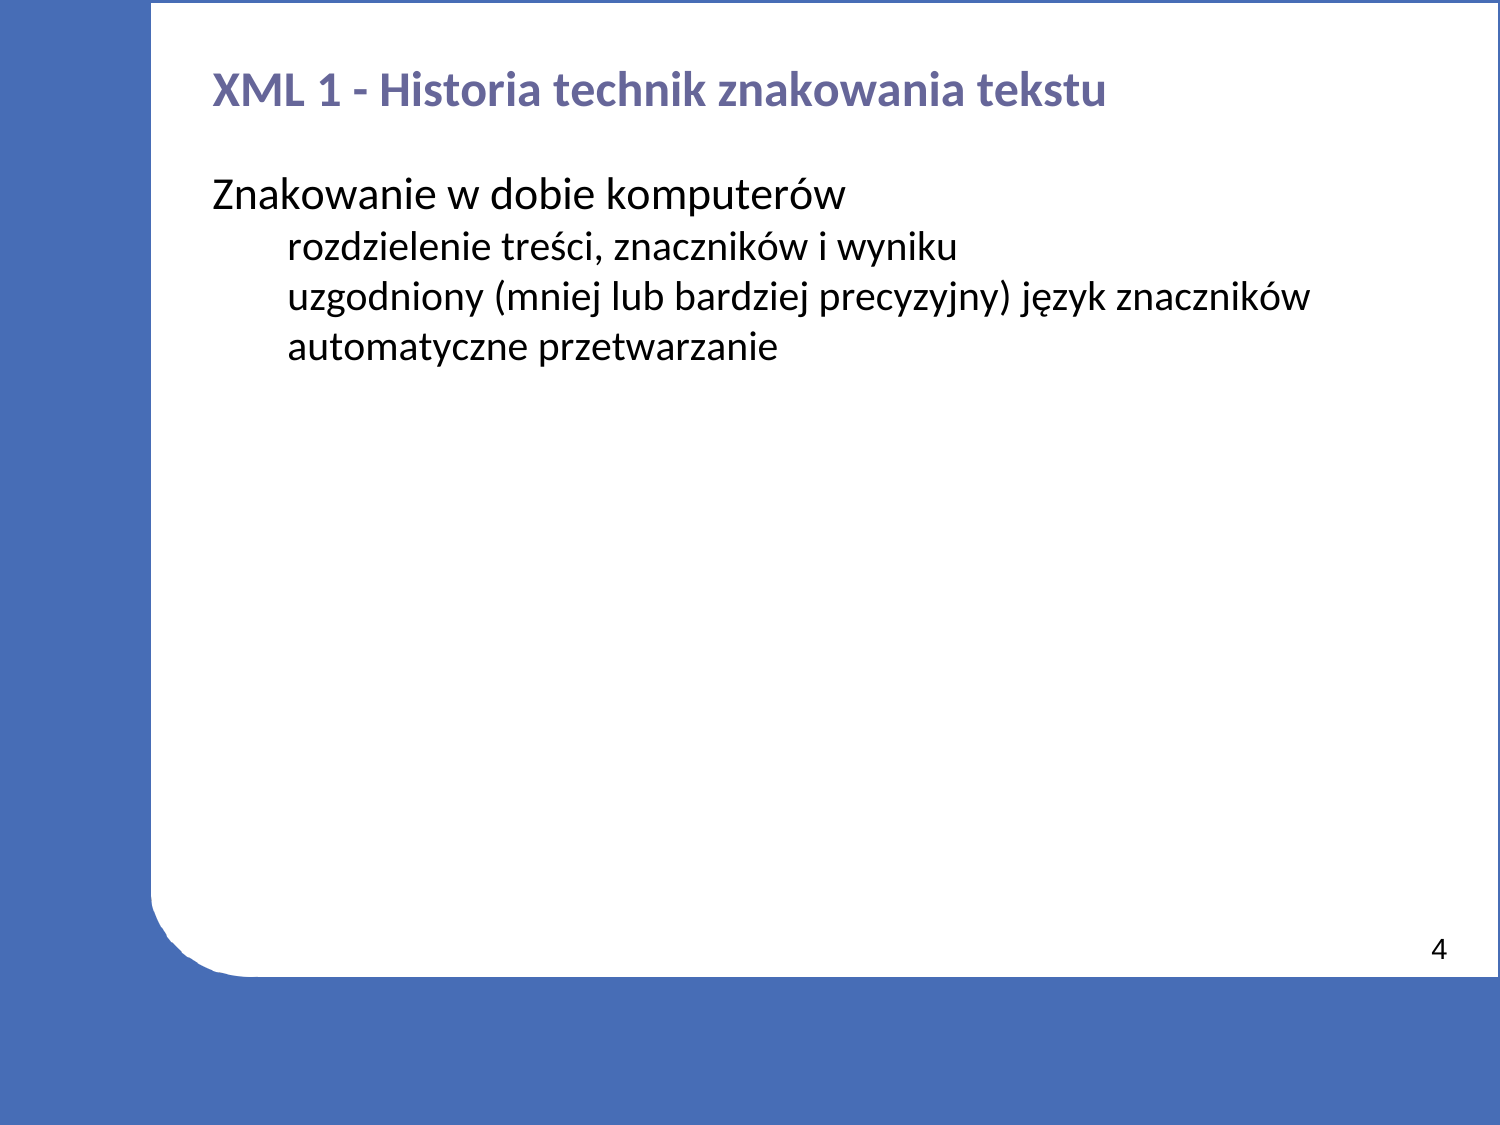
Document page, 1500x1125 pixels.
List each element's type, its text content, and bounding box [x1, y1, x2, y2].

title XML 1 - Historia technik znakowania tekstu [212, 24, 1447, 164]
list Znakowanie w dobie komputerów rozdzielenie treści, znaczników i wyniku uzgodniony (mniej lub bardziej precyzyjny) język znaczników automatyczne przetwarzanie [212, 174, 1448, 911]
picture [0, 0, 1500, 1125]
